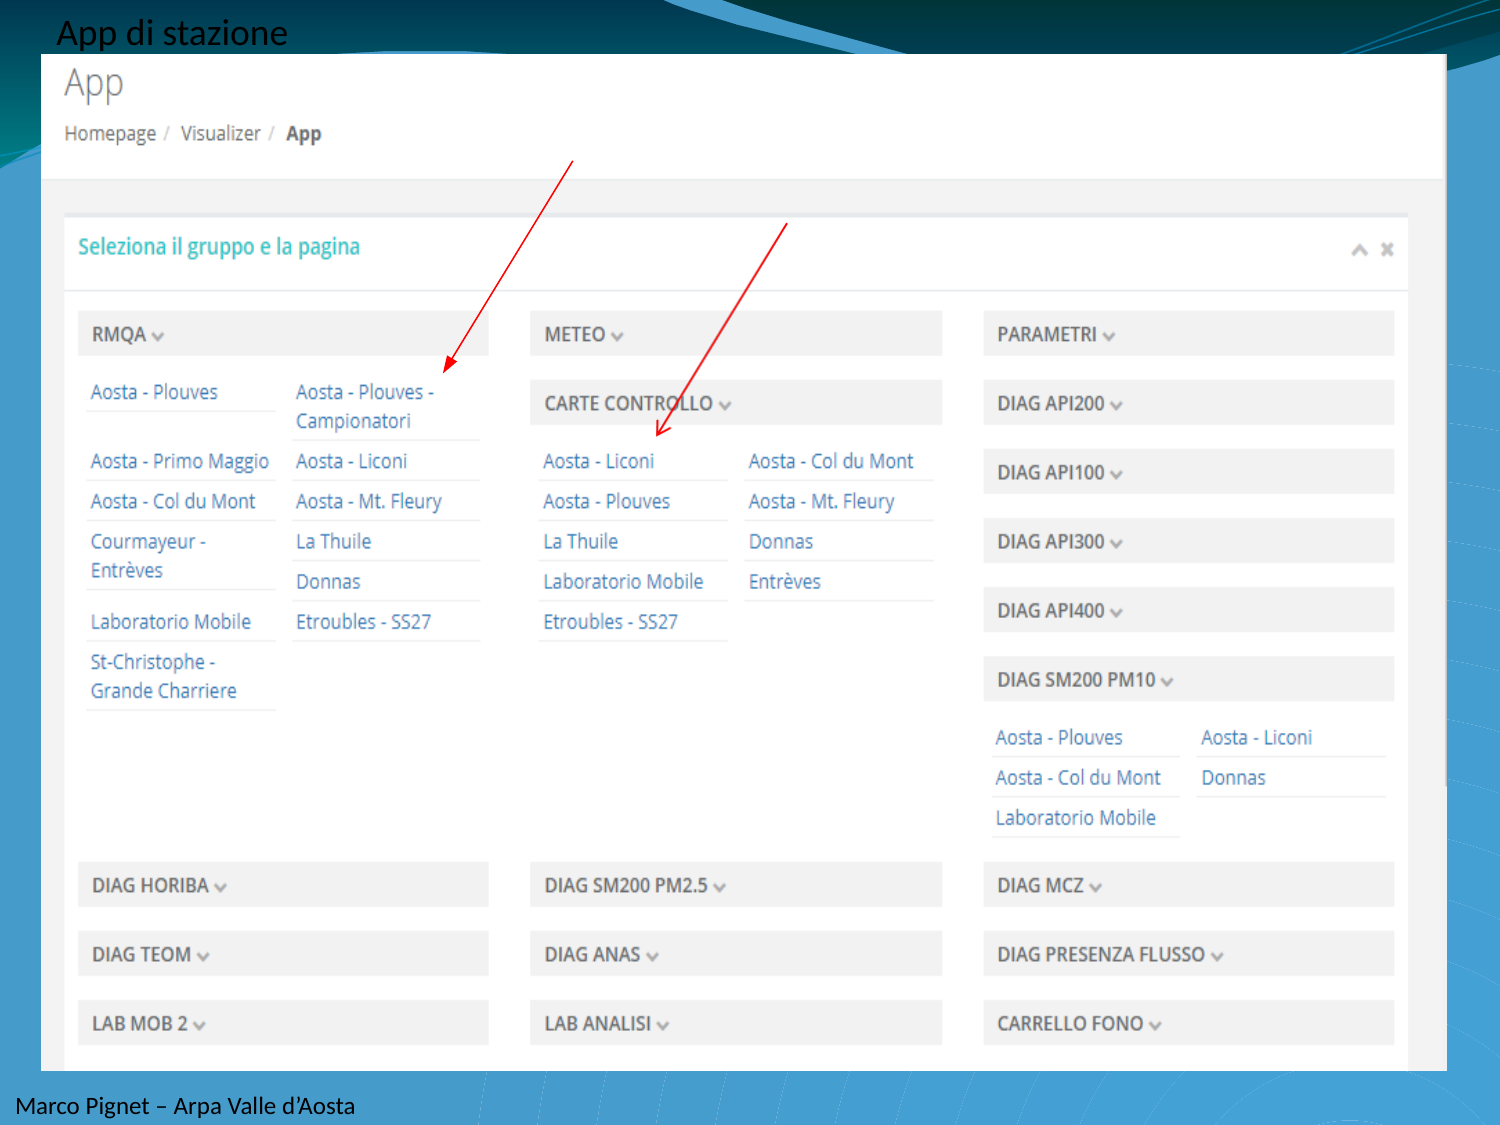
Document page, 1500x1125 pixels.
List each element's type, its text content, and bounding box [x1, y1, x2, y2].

text_box Marco Pignet – Arpa Valle d’Aosta [0, 1082, 745, 1125]
picture [41, 53, 1447, 1071]
text_box App di stazione [41, 0, 597, 61]
